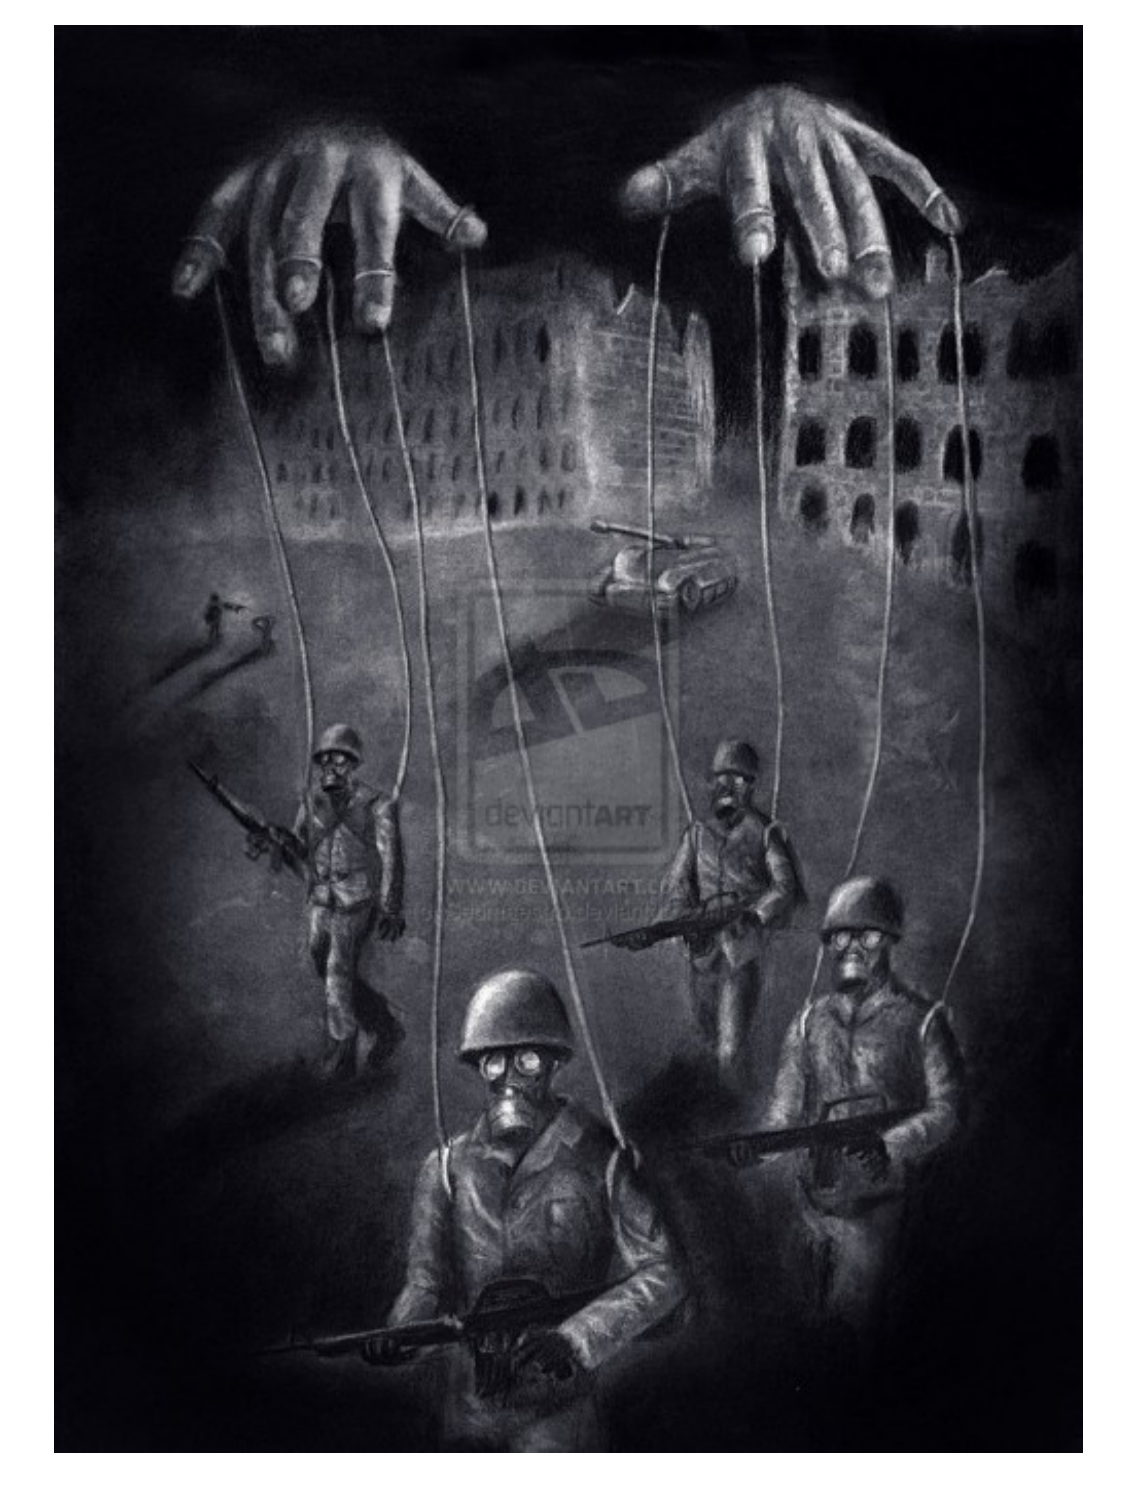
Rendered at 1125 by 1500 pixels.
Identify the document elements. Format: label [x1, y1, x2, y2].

picture [54, 25, 1083, 1453]
